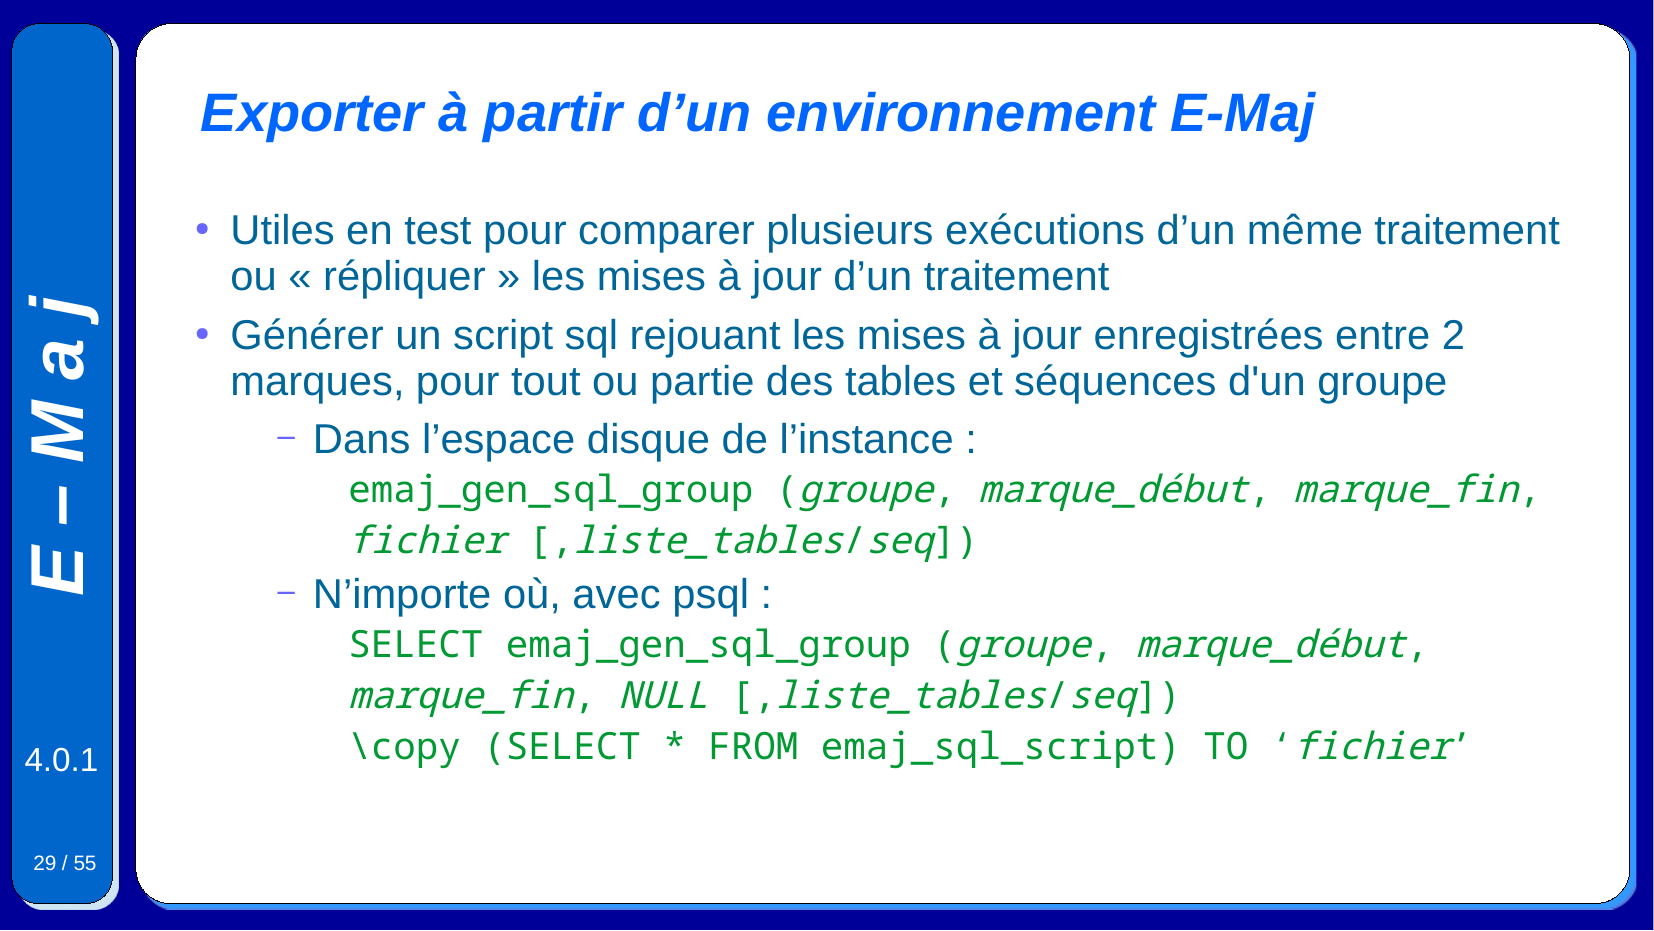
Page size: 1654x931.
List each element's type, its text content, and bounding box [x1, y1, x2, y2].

list Utiles en test pour comparer plusieurs exécutions d’un même traitement ou « répliquer » les mises à jour d’un traitement Générer un script sql rejouant les mises à jour enregistrées entre 2 marques, pour tout ou partie des tables et séquences d'un groupe Dans l’espace disque de l’instance : emaj_gen_sql_group (groupe, marque_début, marque_fin, fichier [,liste_tables/seq]) N’importe où, avec psql : SELECT emaj_gen_sql_group (groupe, marque_début, marque_fin, NULL [,liste_tables/seq]) \copy (SELECT * FROM emaj_sql_script) TO ‘fichier’ [177, 206, 1587, 881]
title Exporter à partir d’un environnement E-Maj [200, 34, 1575, 191]
